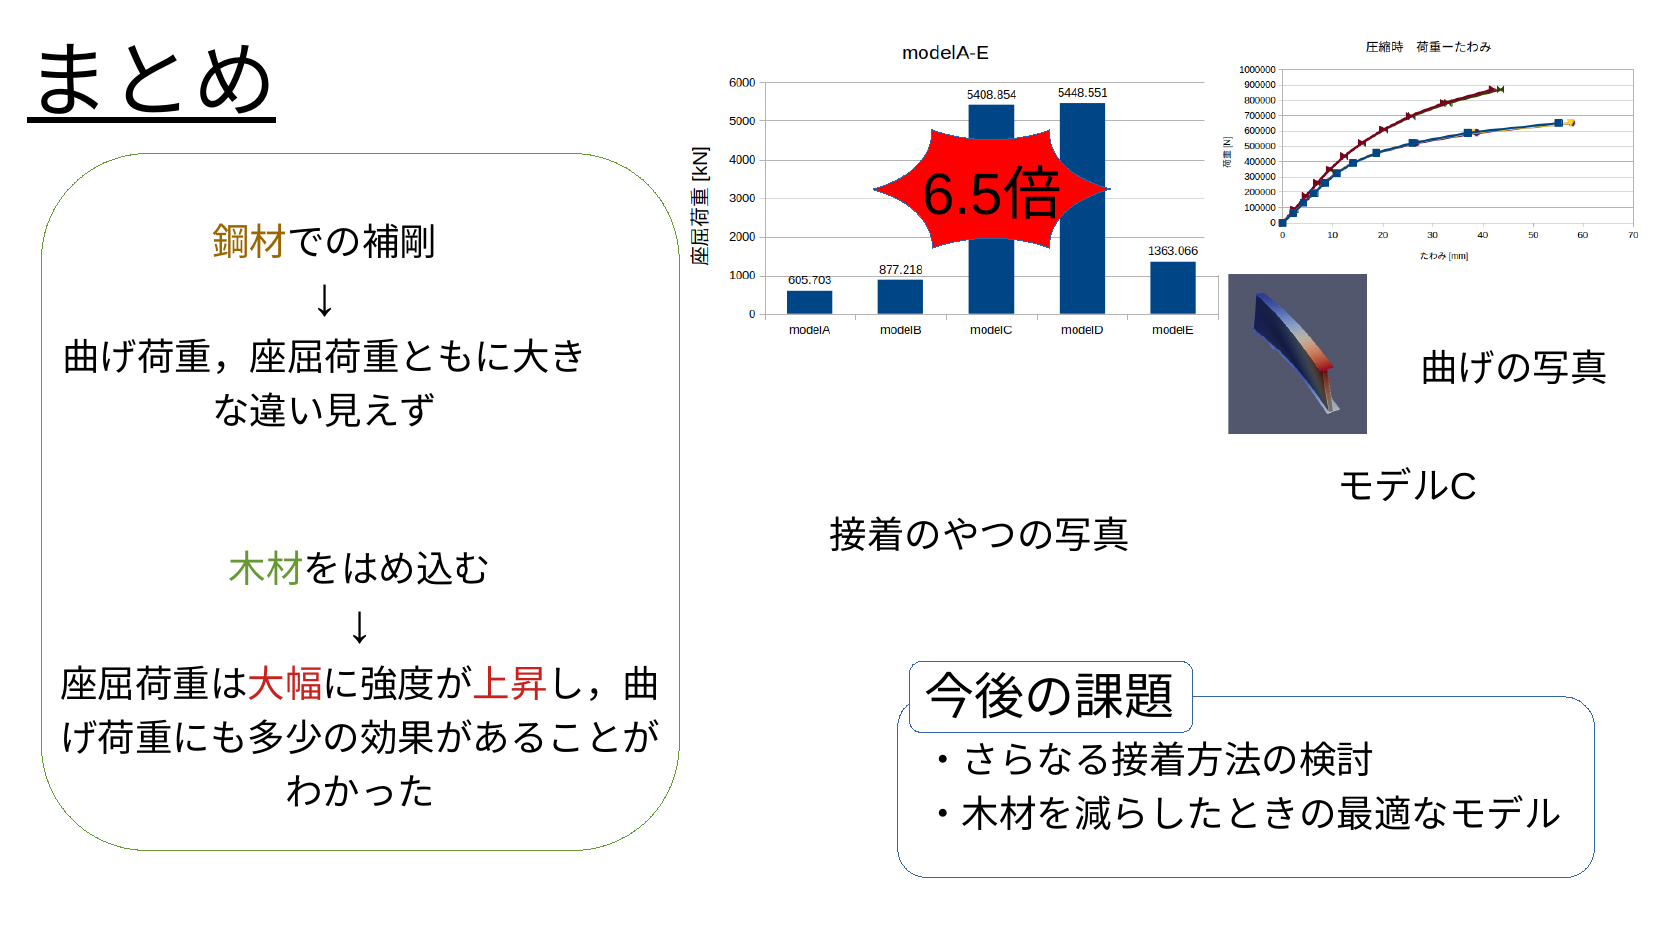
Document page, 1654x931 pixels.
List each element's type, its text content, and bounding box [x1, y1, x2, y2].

text_box 6.5倍 [873, 129, 1111, 249]
picture [661, 23, 1652, 434]
text_box 接着のやつの写真 [814, 497, 1170, 567]
text_box 木材をはめ込む ↓ 座屈荷重は大幅に強度が上昇し，曲げ荷重にも多少の効果があることがわかった [41, 531, 680, 851]
text_box 今後の課題 ・さらなる接着方法の検討 ・木材を減らしたときの最適なモデル [909, 649, 1595, 900]
text_box まとめ [11, 6, 532, 142]
text_box 鋼材での補剛 ↓ 曲げ荷重，座屈荷重ともに大きな違い見えず [47, 204, 603, 461]
text_box モデルC [1322, 448, 1501, 518]
text_box 曲げの写真 [1405, 330, 1654, 400]
